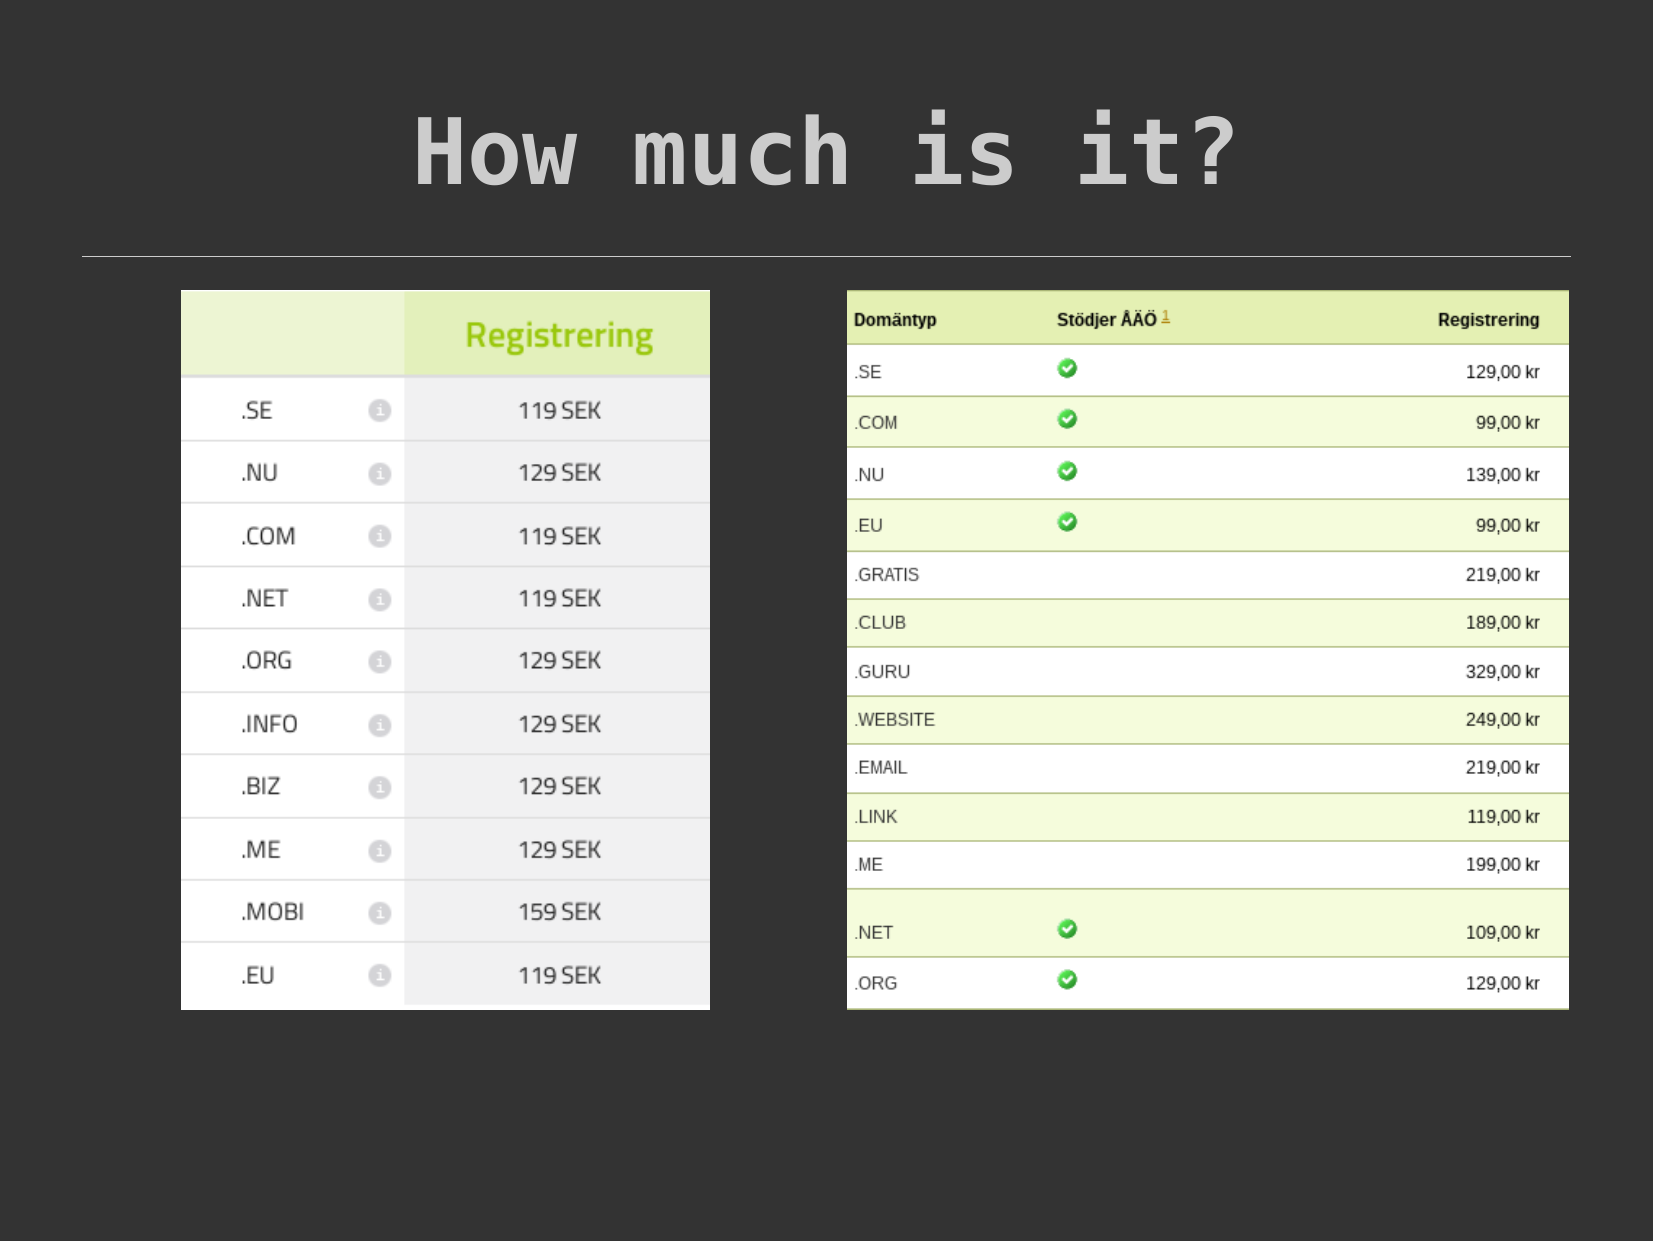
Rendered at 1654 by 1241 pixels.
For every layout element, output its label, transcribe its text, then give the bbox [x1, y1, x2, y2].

title How much is it? [82, 49, 1571, 257]
picture [847, 290, 1569, 1010]
picture [181, 290, 710, 1010]
